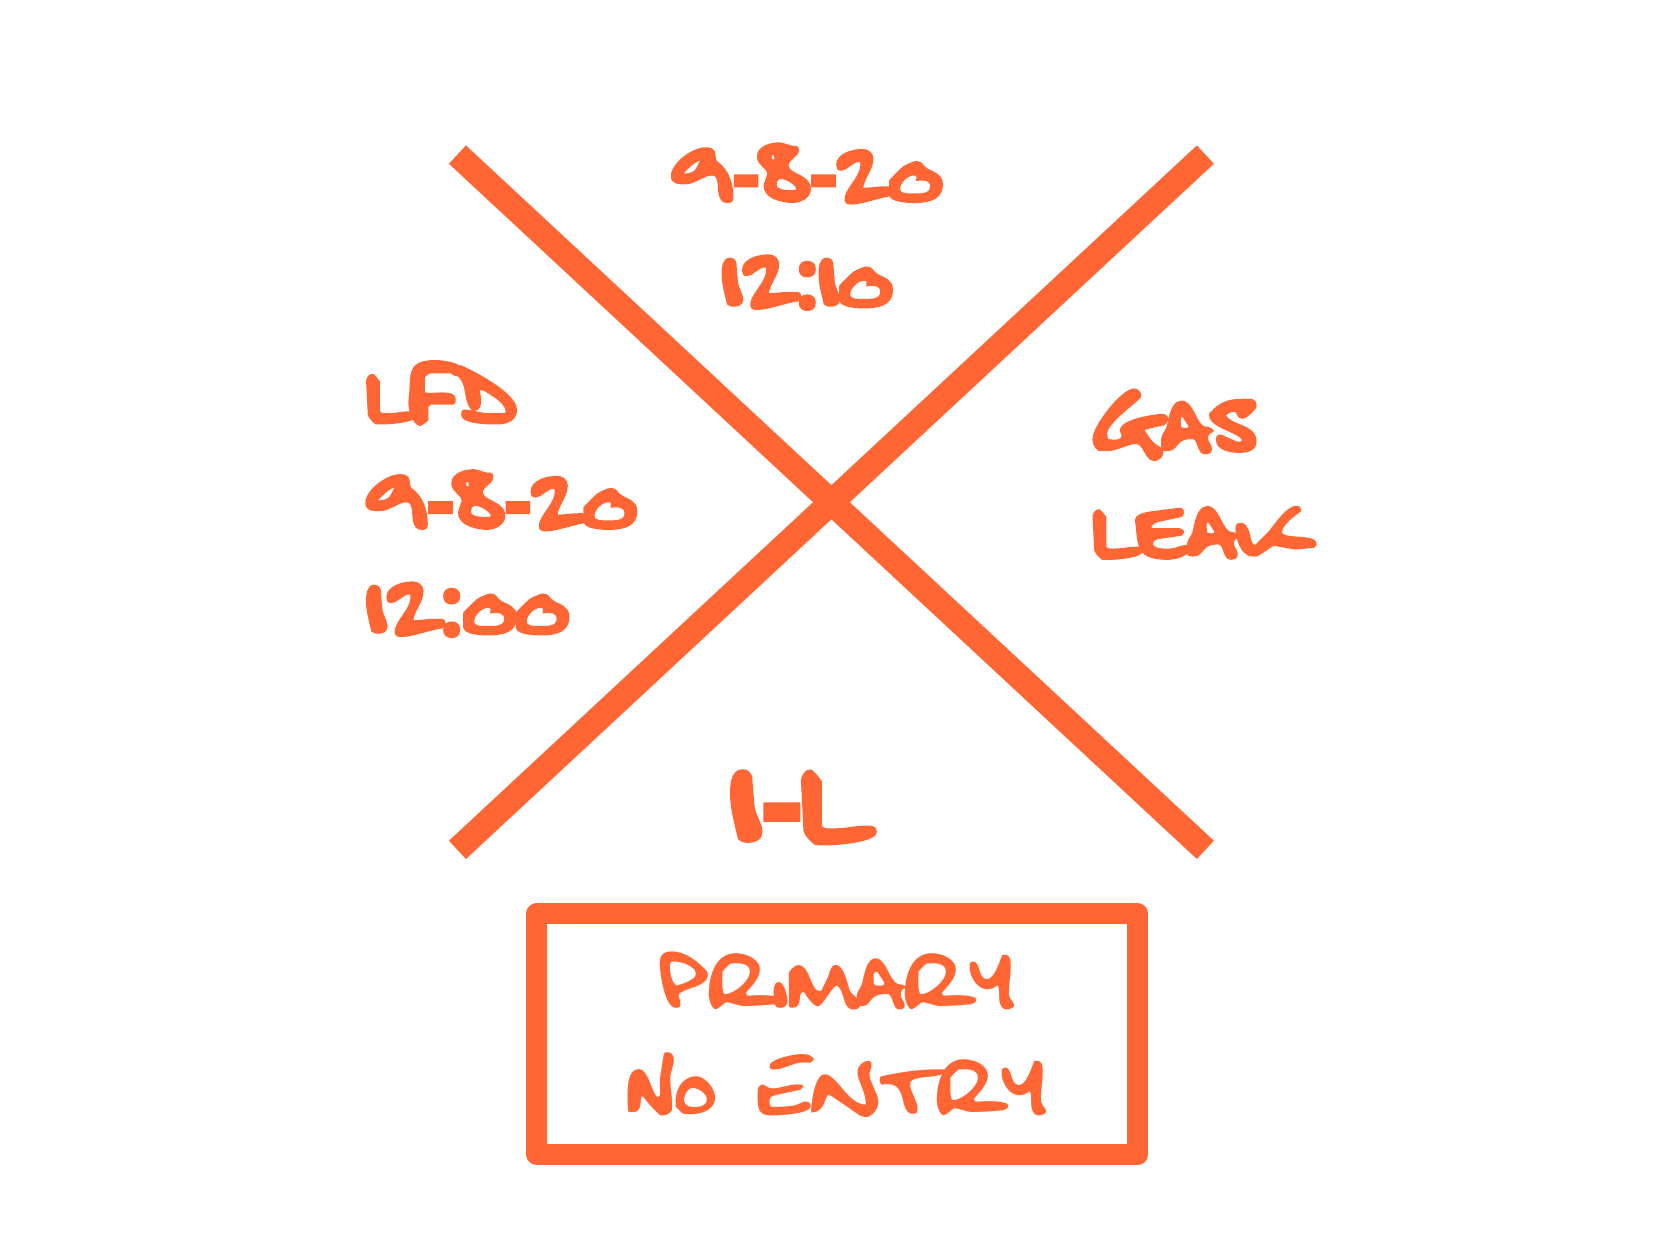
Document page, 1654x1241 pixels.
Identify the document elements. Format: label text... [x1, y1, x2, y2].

text_box 9-8-20 12:10 [657, 70, 1022, 366]
text_box Primary No Entry [536, 913, 1138, 1155]
text_box Gas Leak [1078, 363, 1592, 595]
text_box LFD 9-8-20 12:00 [351, 333, 715, 699]
text_box 1-L [716, 713, 976, 905]
